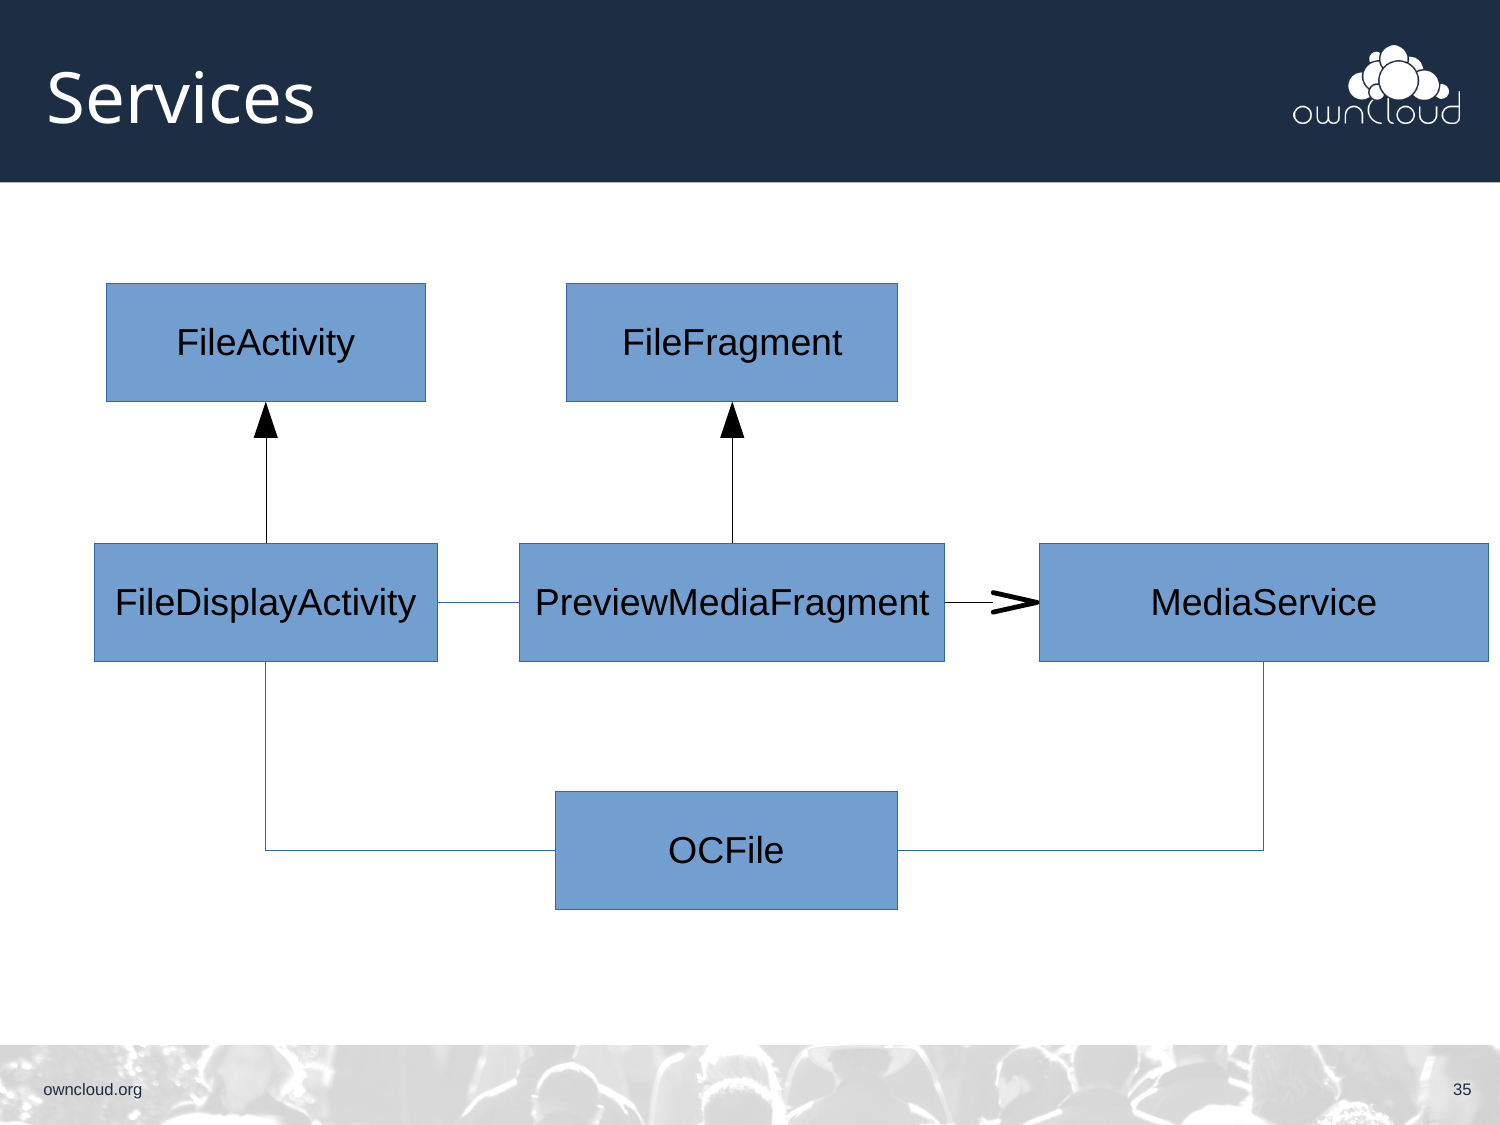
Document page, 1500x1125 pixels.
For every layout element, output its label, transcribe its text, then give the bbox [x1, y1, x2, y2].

text_box PreviewMediaFragment [519, 543, 945, 662]
text_box FileActivity [106, 283, 426, 402]
picture [0, 1045, 1500, 1125]
title Services [46, 5, 1258, 187]
picture [1293, 45, 1460, 124]
text_box FileFragment [566, 283, 898, 402]
text_box FileDisplayActivity [94, 543, 438, 662]
text_box MediaService [1039, 543, 1489, 662]
text_box OCFile [555, 791, 898, 910]
